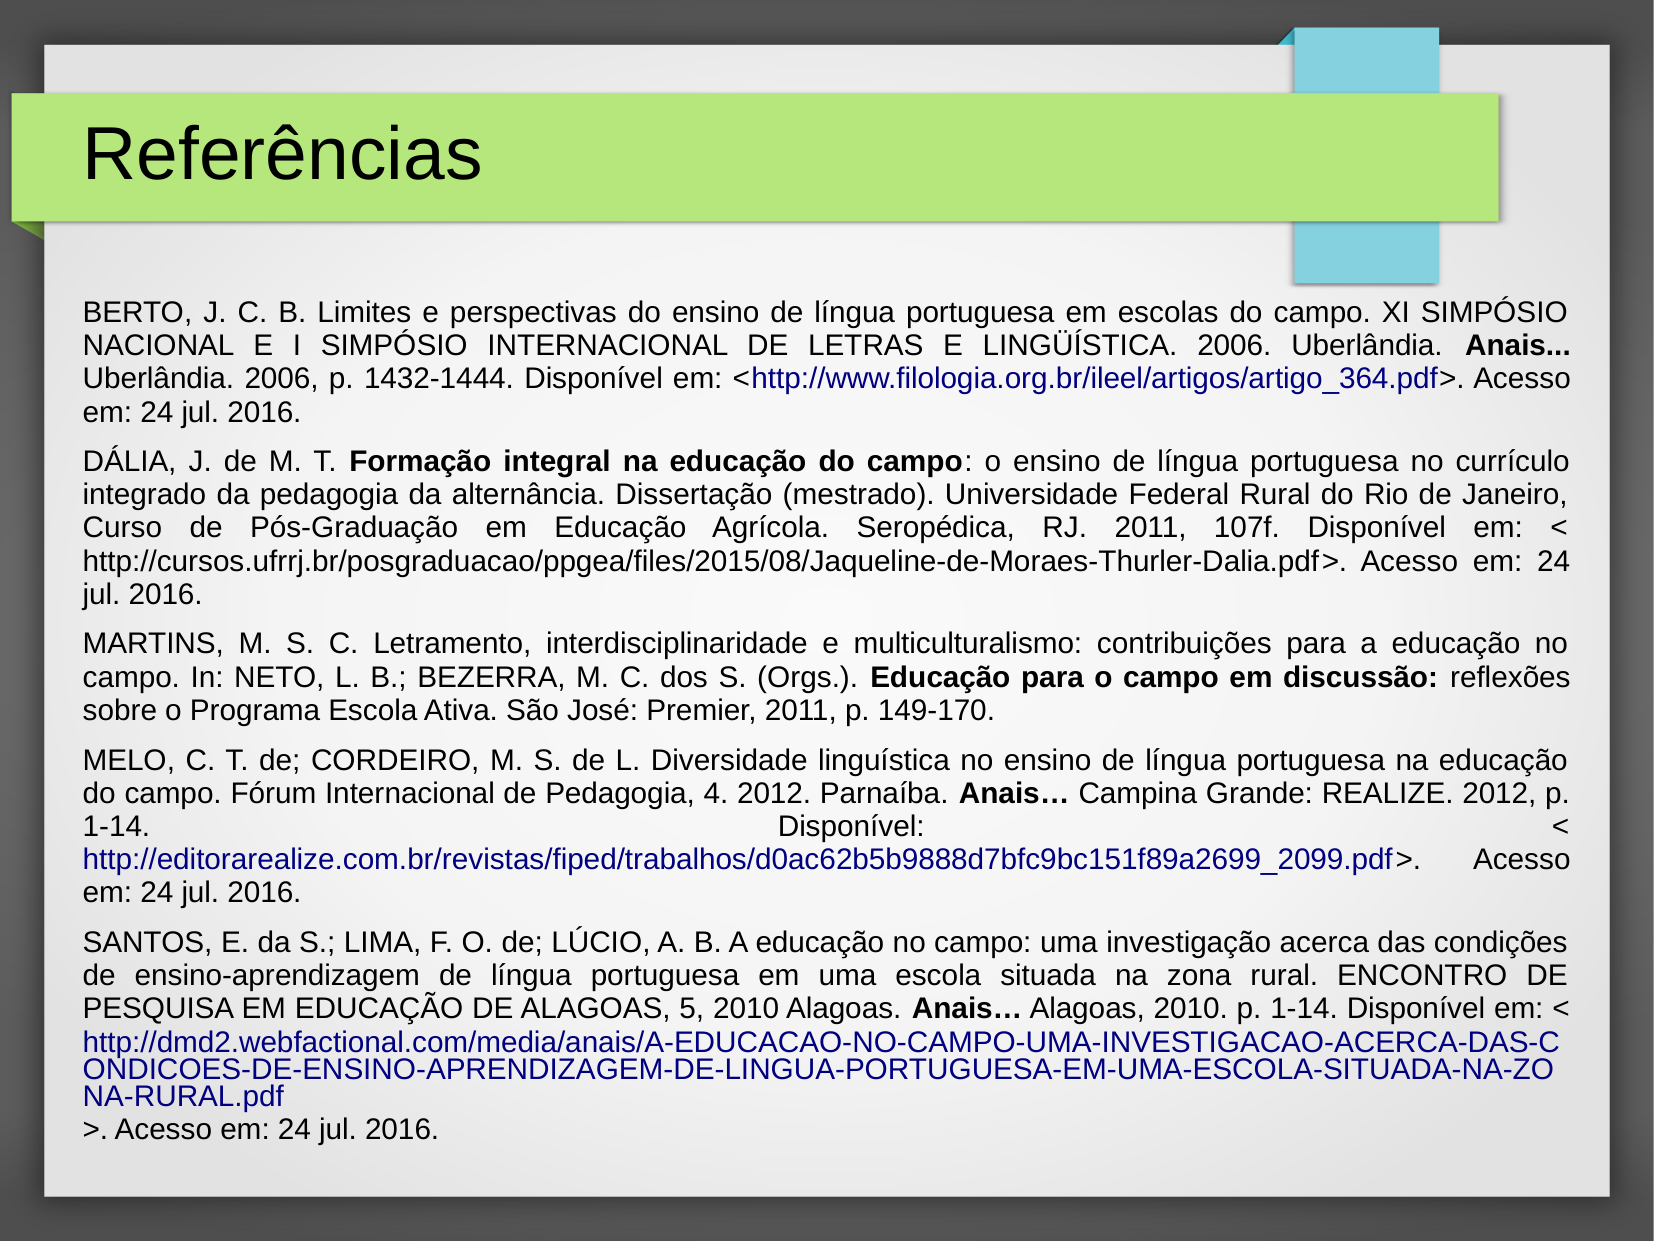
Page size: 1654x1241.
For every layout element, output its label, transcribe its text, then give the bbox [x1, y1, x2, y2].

list BERTO, J. C. B. Limites e perspectivas do ensino de língua portuguesa em escolas do campo. XI SIMPÓSIO NACIONAL E I SIMPÓSIO INTERNACIONAL DE LETRAS E LINGÜÍSTICA. 2006. Uberlândia. Anais... Uberlândia. 2006, p. 1432-1444. Disponível em: <http://www.filologia.org.br/ileel/artigos/artigo_364.pdf>. Acesso em: 24 jul. 2016. DÁLIA, J. de M. T. Formação integral na educação do campo: o ensino de língua portuguesa no currículo integrado da pedagogia da alternância. Dissertação (mestrado). Universidade Federal Rural do Rio de Janeiro, Curso de Pós-Graduação em Educação Agrícola. Seropédica, RJ. 2011, 107f. Disponível em: <http://cursos.ufrrj.br/posgraduacao/ppgea/files/2015/08/Jaqueline-de-Moraes-Thurler-Dalia.pdf>. Acesso em: 24 jul. 2016. MARTINS, M. S. C. Letramento, interdisciplinaridade e multiculturalismo: contribuições para a educação no campo. In: NETO, L. B.; BEZERRA, M. C. dos S. (Orgs.). Educação para o campo em discussão: reflexões sobre o Programa Escola Ativa. São José: Premier, 2011, p. 149-170. MELO, C. T. de; CORDEIRO, M. S. de L. Diversidade linguística no ensino de língua portuguesa na educação do campo. Fórum Internacional de Pedagogia, 4. 2012. Parnaíba. Anais… Campina Grande: REALIZE. 2012, p. 1-14. Disponível: <http://editorarealize.com.br/revistas/fiped/trabalhos/d0ac62b5b9888d7bfc9bc151f89a2699_2099.pdf>. Acesso em: 24 jul. 2016. SANTOS, E. da S.; LIMA, F. O. de; LÚCIO, A. B. A educação no campo: uma investigação acerca das condições de ensino-aprendizagem de língua portuguesa em uma escola situada na zona rural. ENCONTRO DE PESQUISA EM EDUCAÇÃO DE ALAGOAS, 5, 2010 Alagoas. Anais… Alagoas, 2010. p. 1-14. Disponível em: <http://dmd2.webfactional.com/media/anais/A-EDUCACAO-NO-CAMPO-UMA-INVESTIGACAO-ACERCA-DAS-CONDICOES-DE-ENSINO-APRENDIZAGEM-DE-LINGUA-PORTUGUESA-EM-UMA-ESCOLA-SITUADA-NA-ZONA-RURAL.pdf>. Acesso em: 24 jul. 2016. [82, 295, 1571, 1134]
title Referências [82, 94, 1264, 213]
picture [0, 0, 1654, 1241]
